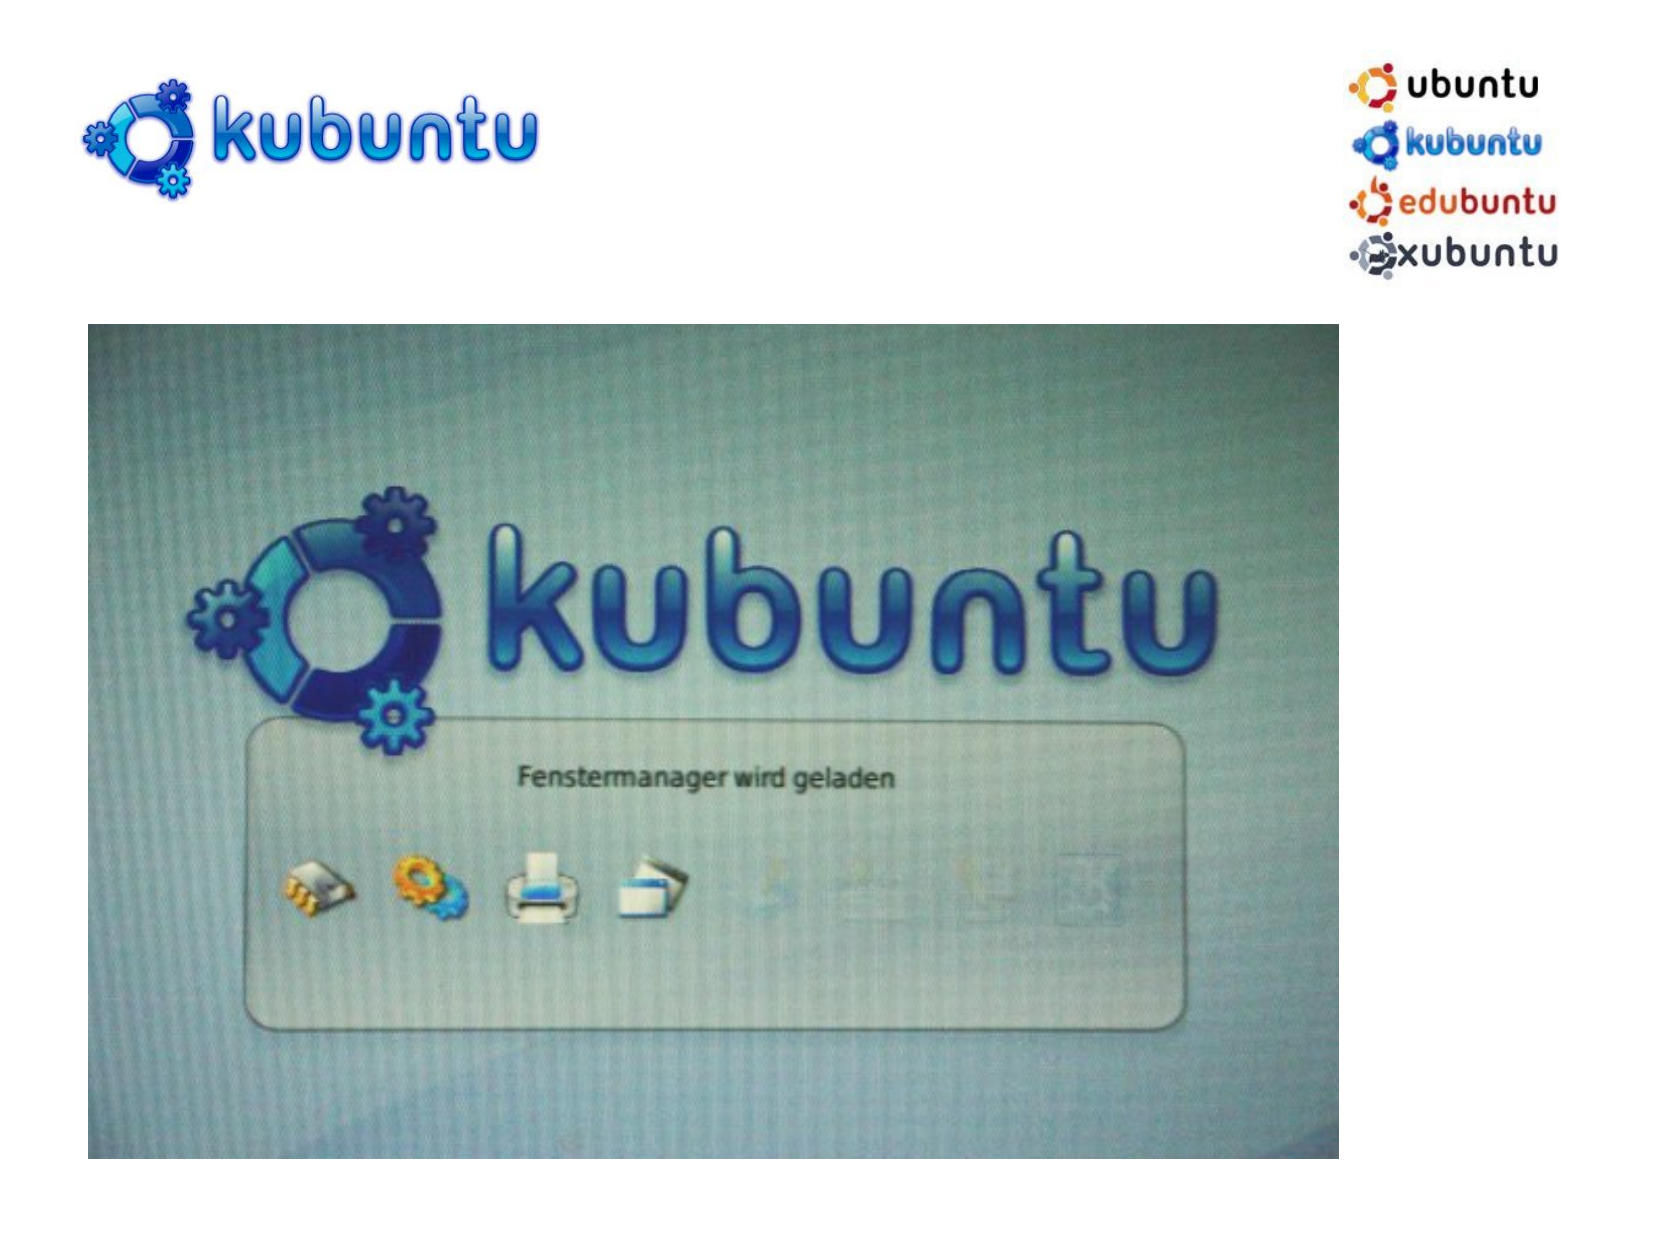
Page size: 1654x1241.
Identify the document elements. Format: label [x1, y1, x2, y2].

picture [59, 58, 562, 219]
picture [88, 324, 1339, 1159]
picture [1343, 50, 1565, 296]
